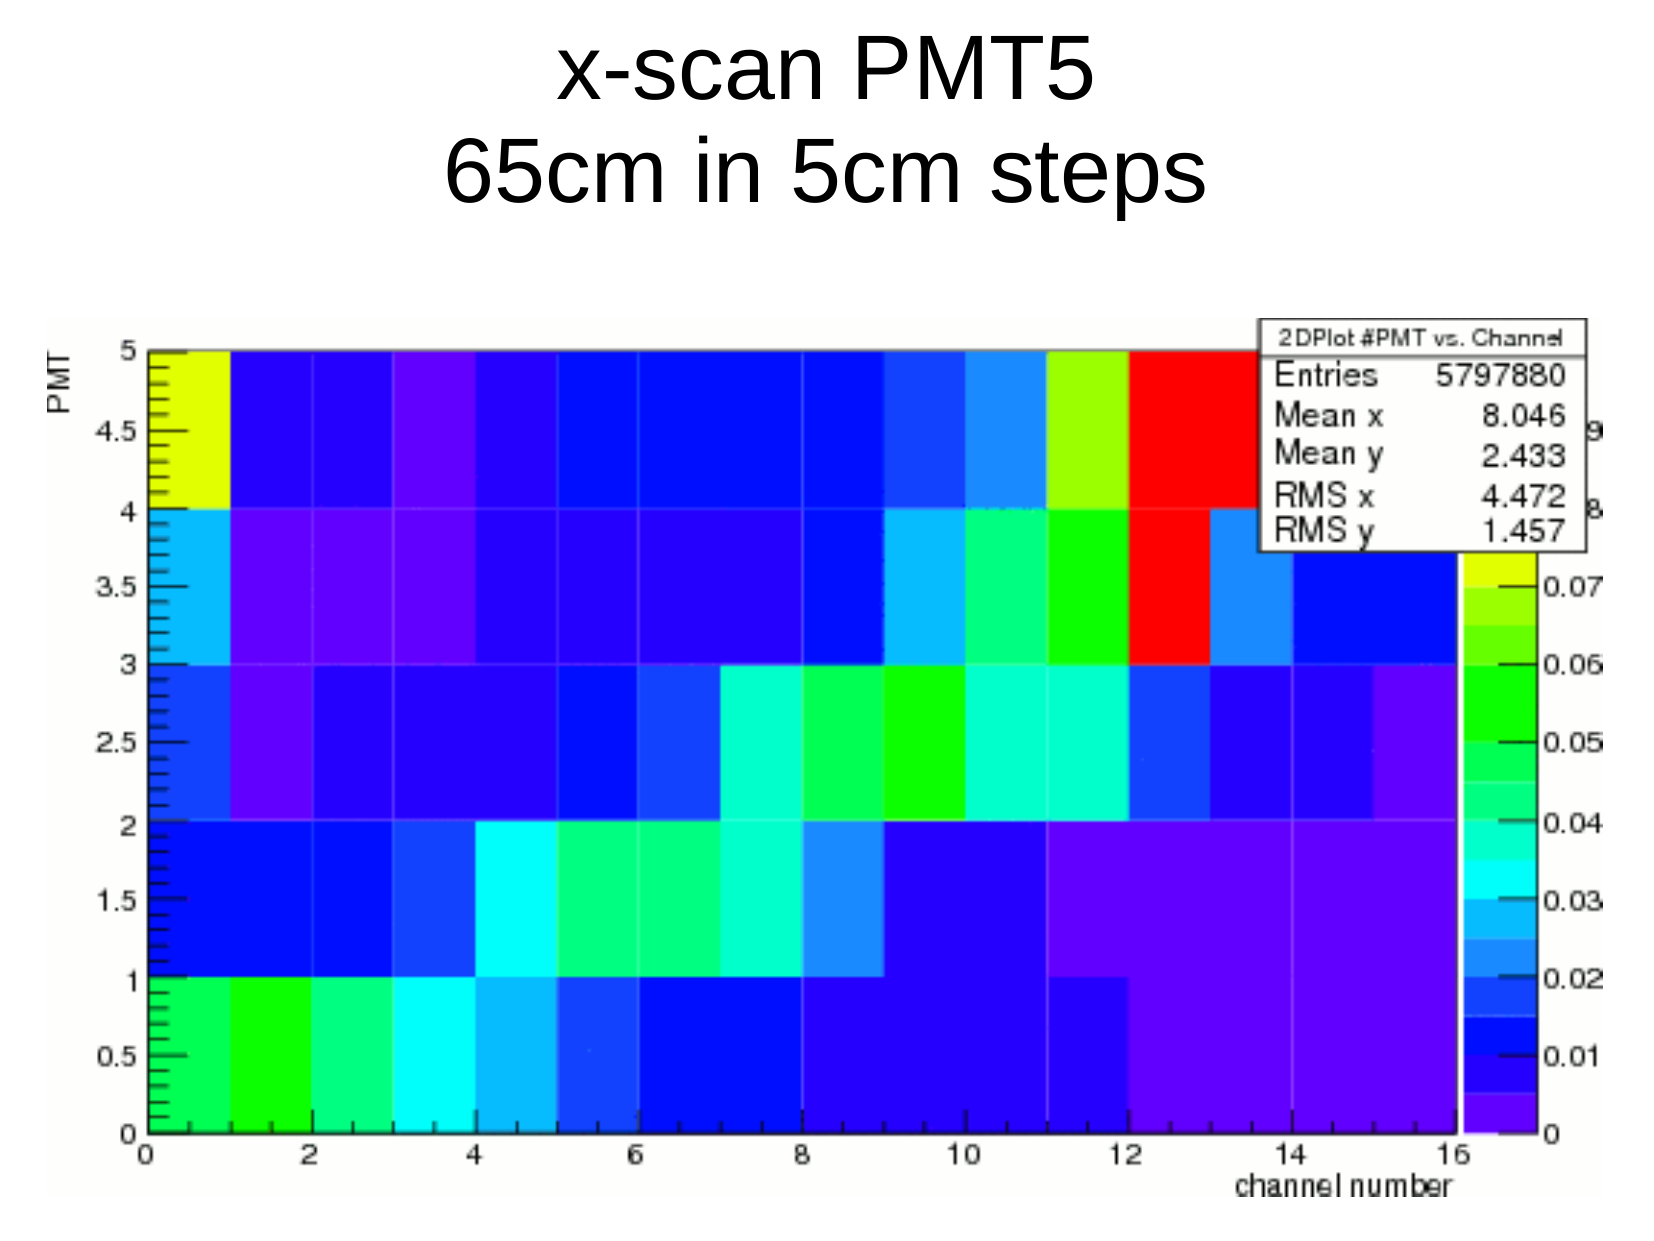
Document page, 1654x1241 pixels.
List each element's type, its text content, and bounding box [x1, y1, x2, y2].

title x-scan PMT5 65cm in 5cm steps [82, 16, 1571, 222]
picture [47, 318, 1603, 1198]
